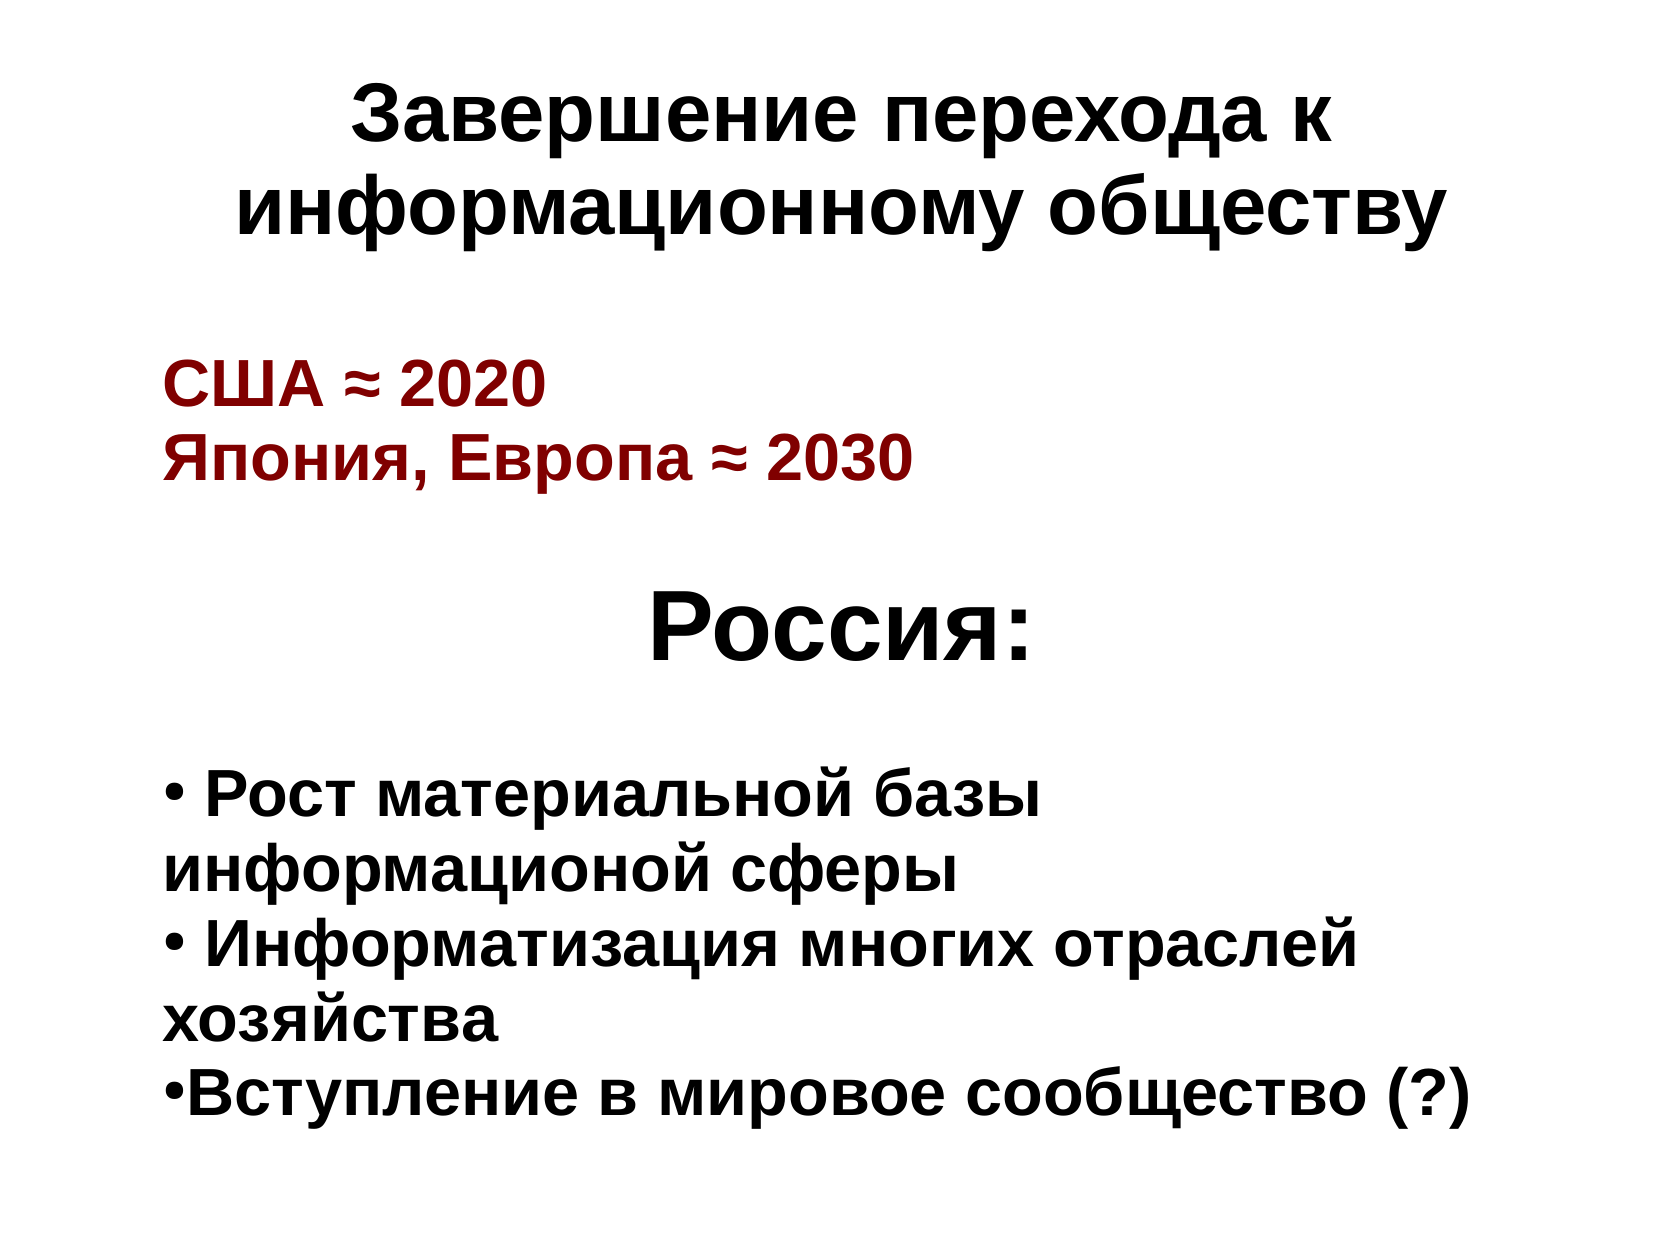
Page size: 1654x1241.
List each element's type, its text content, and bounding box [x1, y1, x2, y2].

text_box Завершение перехода к информационному обществу США ≈ 2020 Япония, Европа ≈ 2030 Россия: Рост материальной базы информационой сферы Информатизация многих отраслей хозяйства Вступление в мировое сообщество (?) [147, 59, 1536, 1138]
